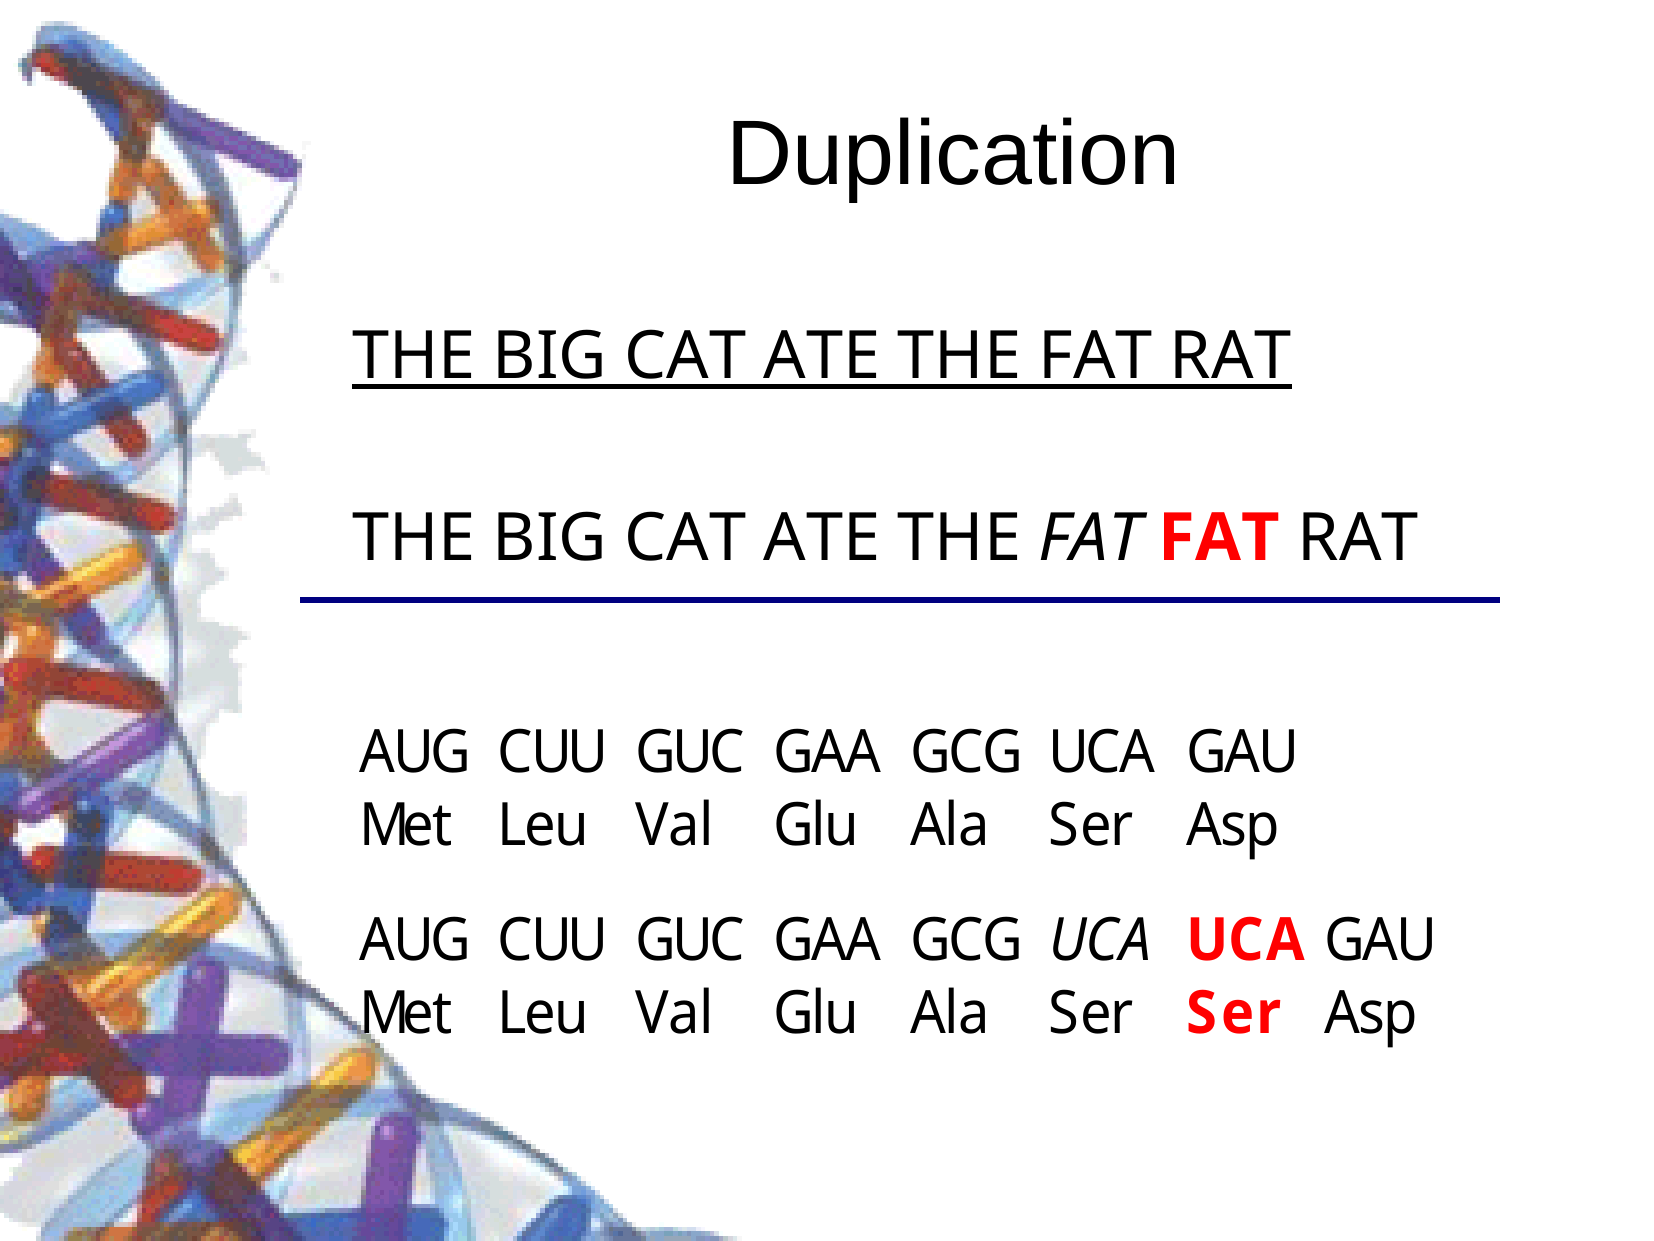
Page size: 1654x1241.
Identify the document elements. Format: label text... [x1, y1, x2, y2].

chart [357, 712, 1463, 1119]
text_box THE BIG CAT ATE THE FAT RAT THE BIG CAT ATE THE FAT FAT RAT [337, 300, 1576, 557]
picture [0, 0, 1654, 1241]
title Duplication [337, 49, 1571, 257]
